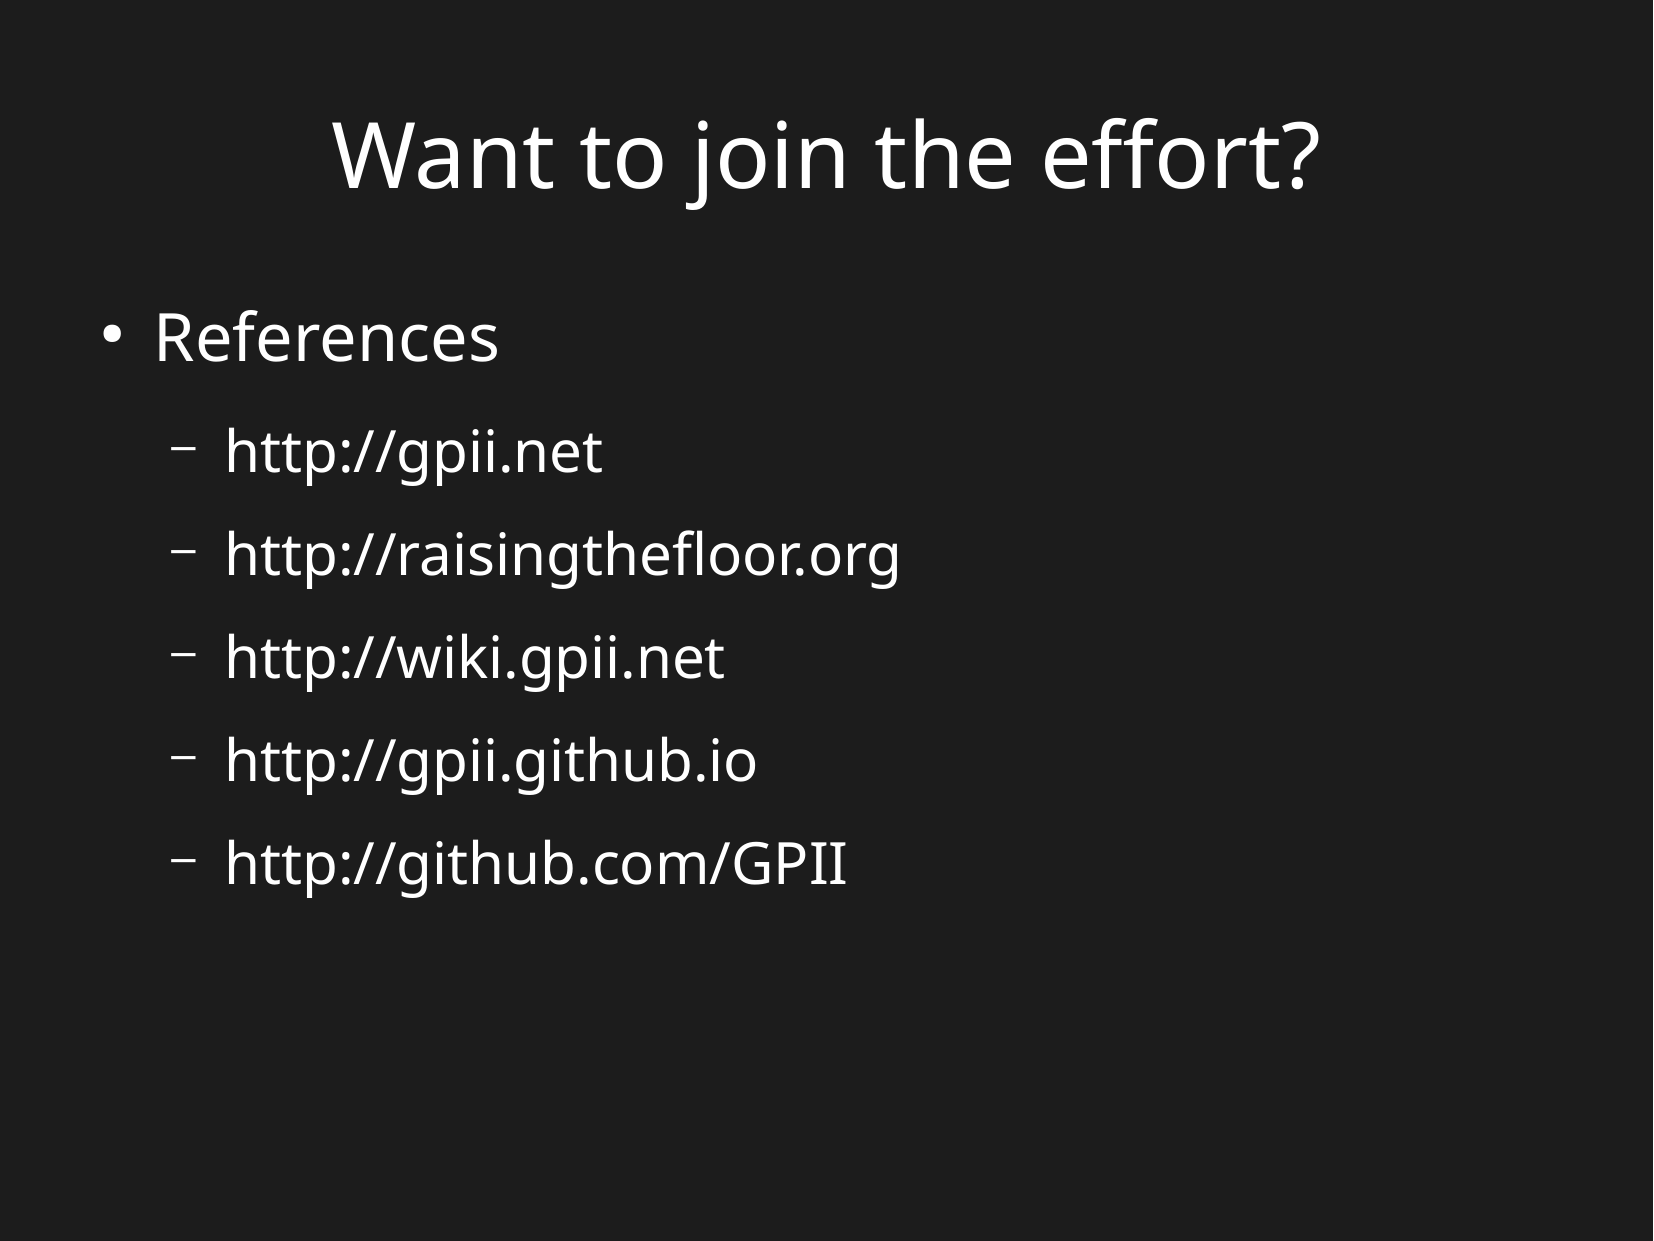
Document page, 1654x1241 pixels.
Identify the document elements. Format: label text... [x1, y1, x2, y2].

title Want to join the effort? [82, 49, 1571, 257]
list References http://gpii.net http://raisingthefloor.org http://wiki.gpii.net http://gpii.github.io http://github.com/GPII [82, 290, 1571, 1010]
